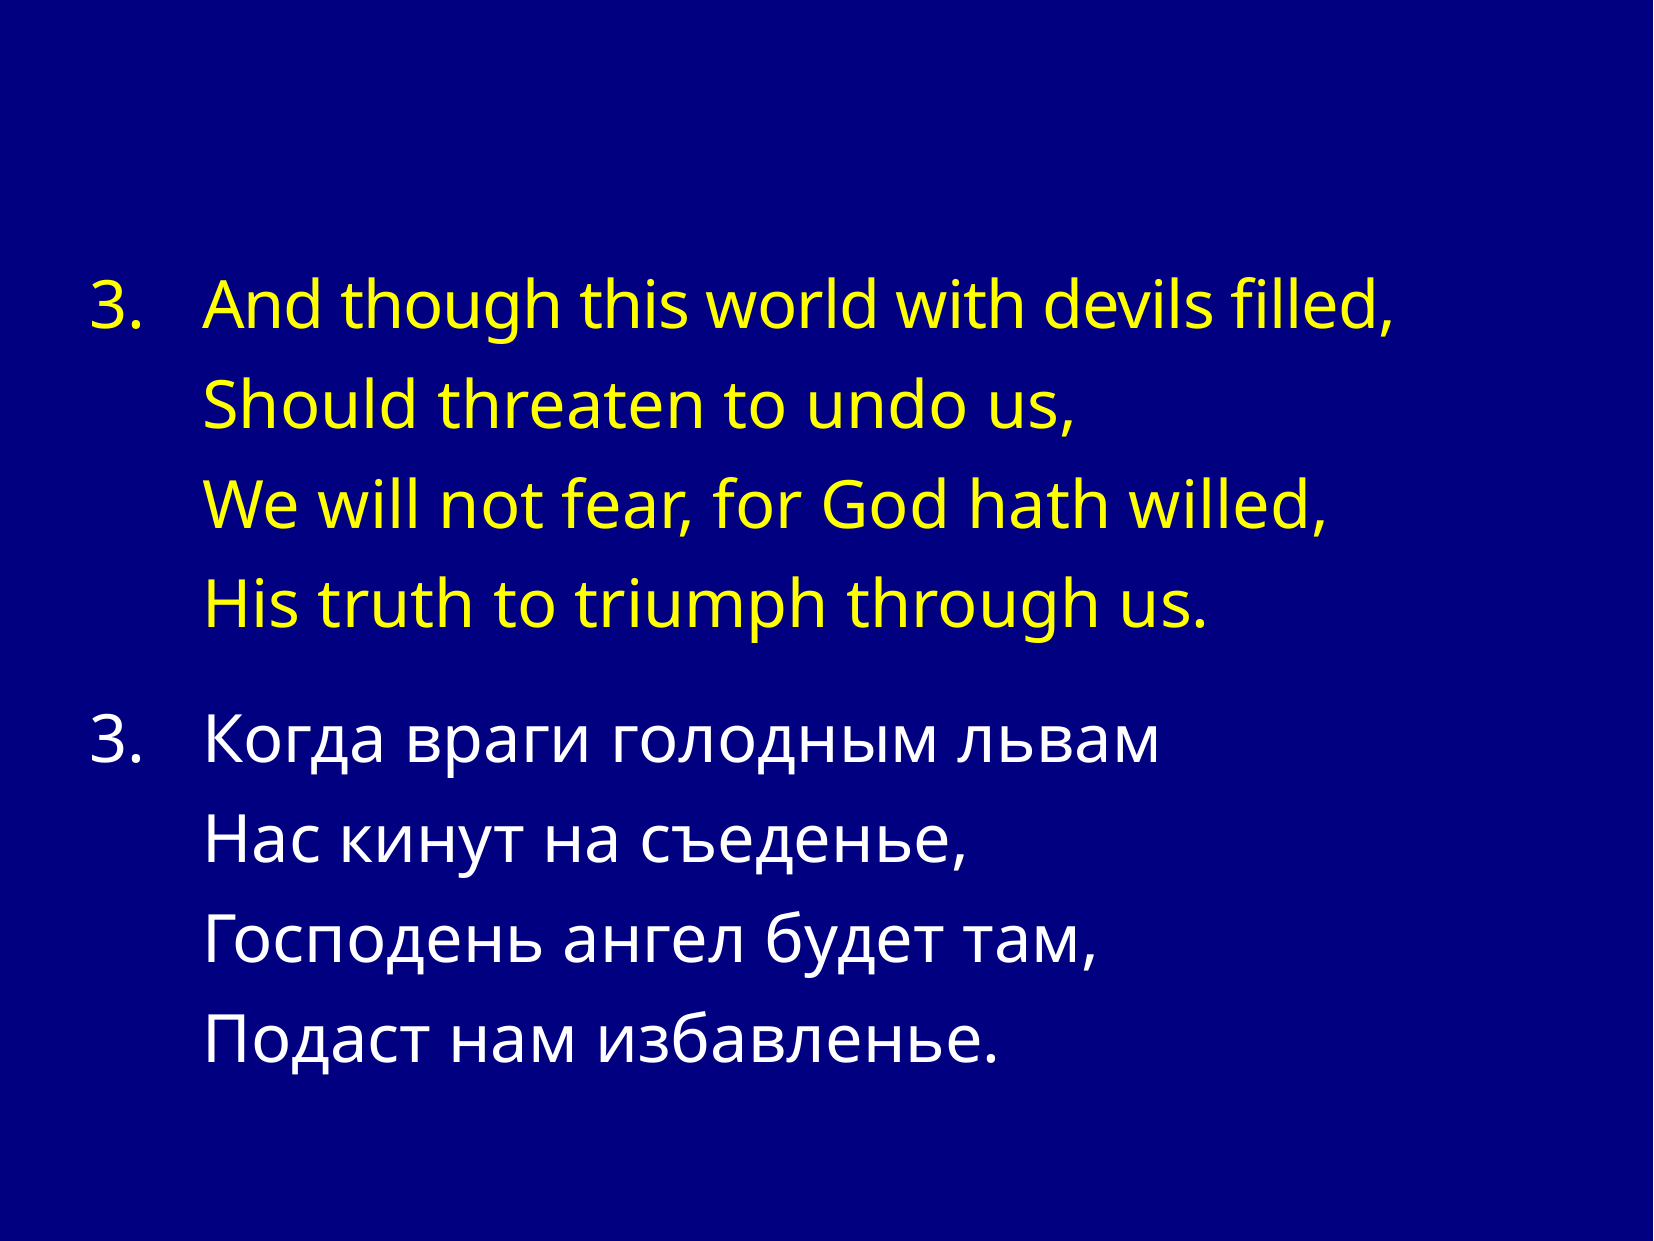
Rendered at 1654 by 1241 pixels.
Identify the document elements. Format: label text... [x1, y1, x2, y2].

text_box 3. Когда враги голодным львам Нас кинут на съеденье, Господень ангел будет там, Подаст нам избавленье. [75, 675, 1576, 1163]
text_box 3. And though this world with devils filled, Should threaten to undo us, We will not fear, for God hath willed, His truth to triumph through us. [75, 150, 1576, 638]
